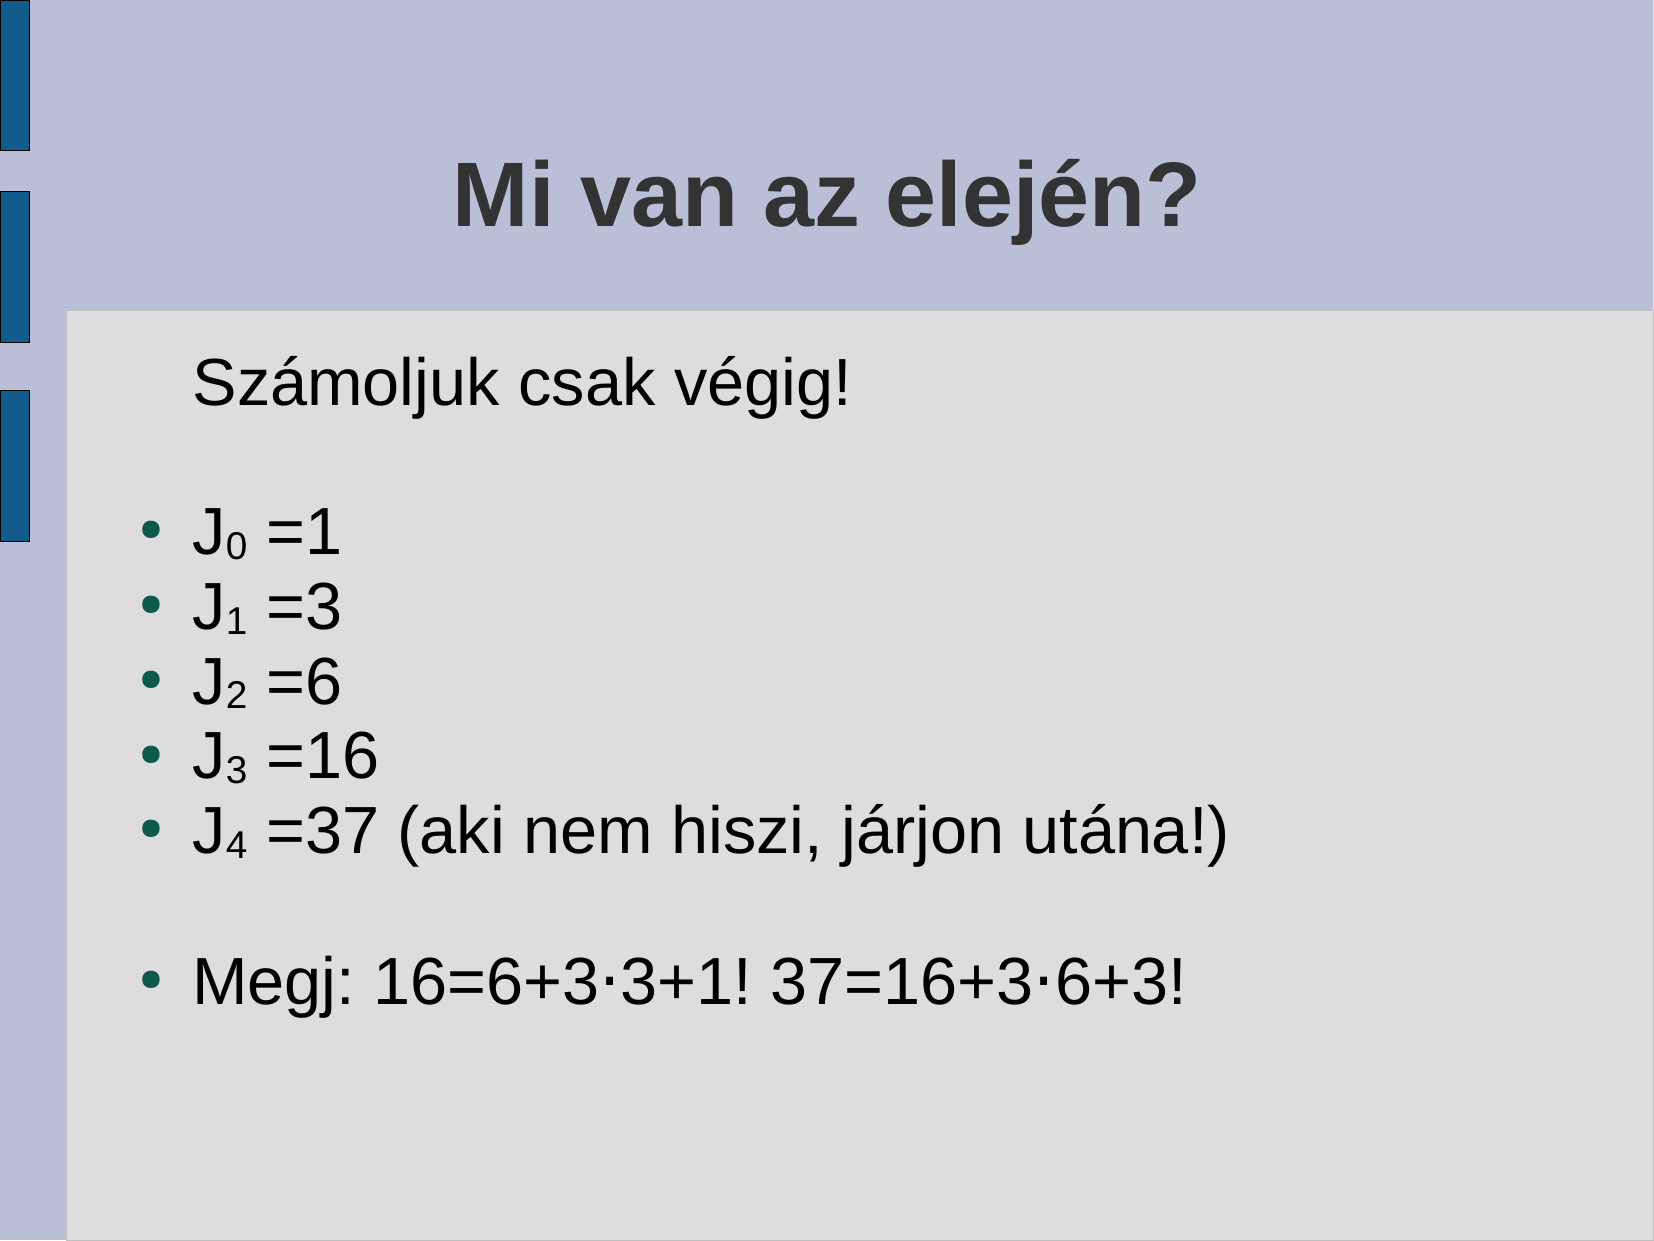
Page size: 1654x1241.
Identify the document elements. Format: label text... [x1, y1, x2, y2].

title Mi van az elején? [121, 98, 1534, 291]
list Számoljuk csak végig! J0=1 J1=3 J2=6 J3=16 J4=37 (aki nem hiszi, járjon utána!) Megj: 16=6+3·3+1! 37=16+3·6+3! [121, 344, 1534, 1149]
